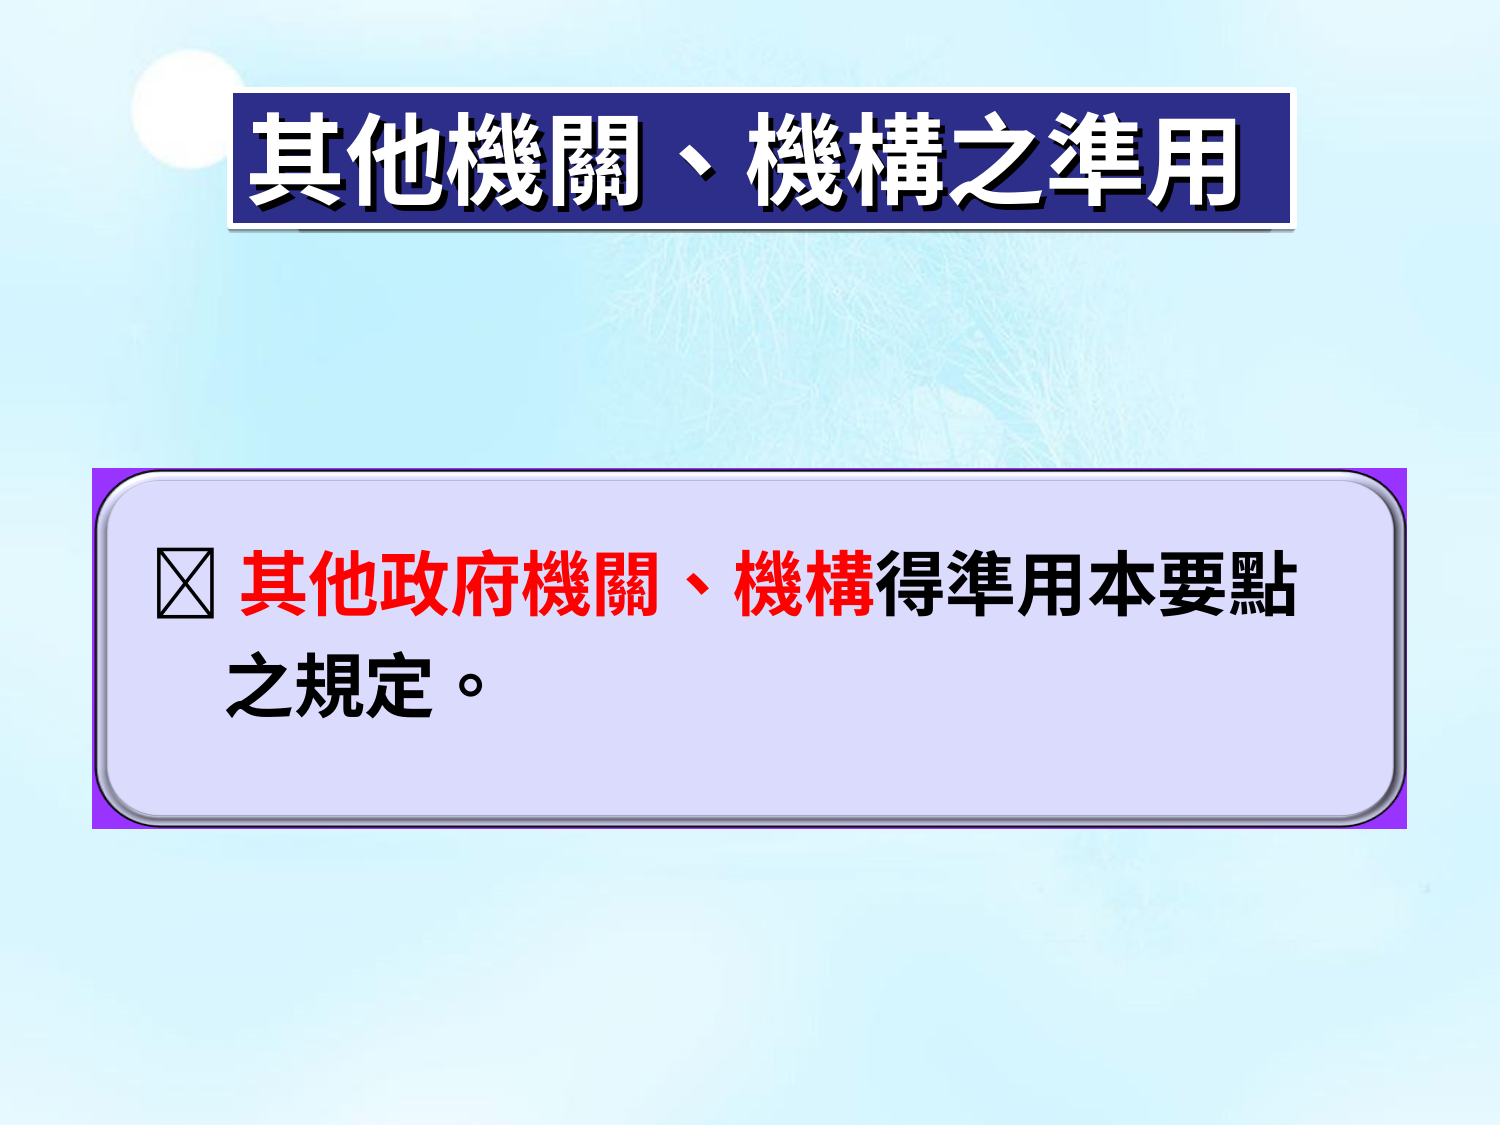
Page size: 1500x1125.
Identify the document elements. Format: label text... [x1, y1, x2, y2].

text_box 其他機關、機構之準用 [230, 90, 1294, 227]
picture [0, 0, 1500, 1125]
text_box 其他政府機關、機構得準用本要點之規定。 [135, 515, 1341, 782]
